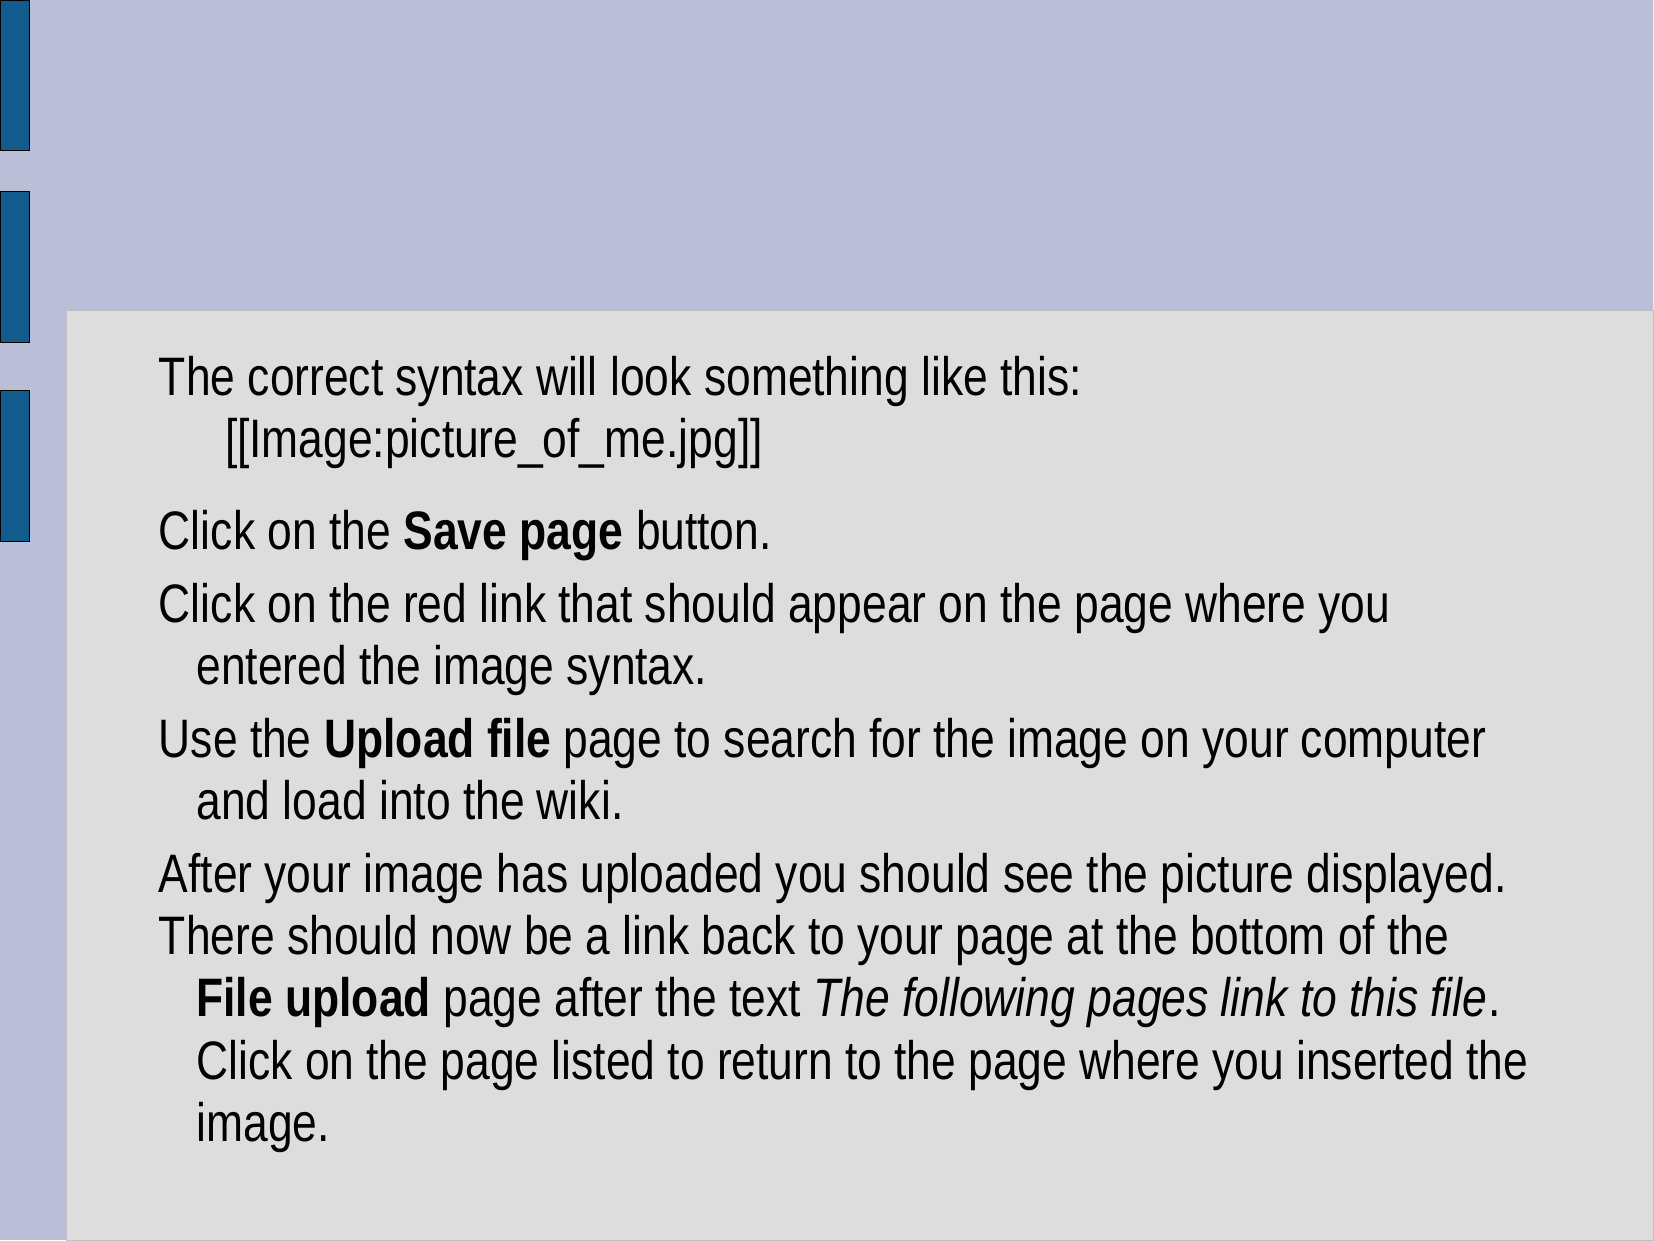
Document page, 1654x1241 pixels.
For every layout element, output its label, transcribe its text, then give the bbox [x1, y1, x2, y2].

list The correct syntax will look something like this: [[Image:picture_of_me.jpg]] Click on the Save page button. Click on the red link that should appear on the page where you entered the image syntax. Use the Upload file page to search for the image on your computer and load into the wiki. After your image has uploaded you should see the picture displayed. There should now be a link back to your page at the bottom of the File upload page after the text The following pages link to this file. Click on the page listed to return to the page where you inserted the image. [121, 344, 1534, 1206]
